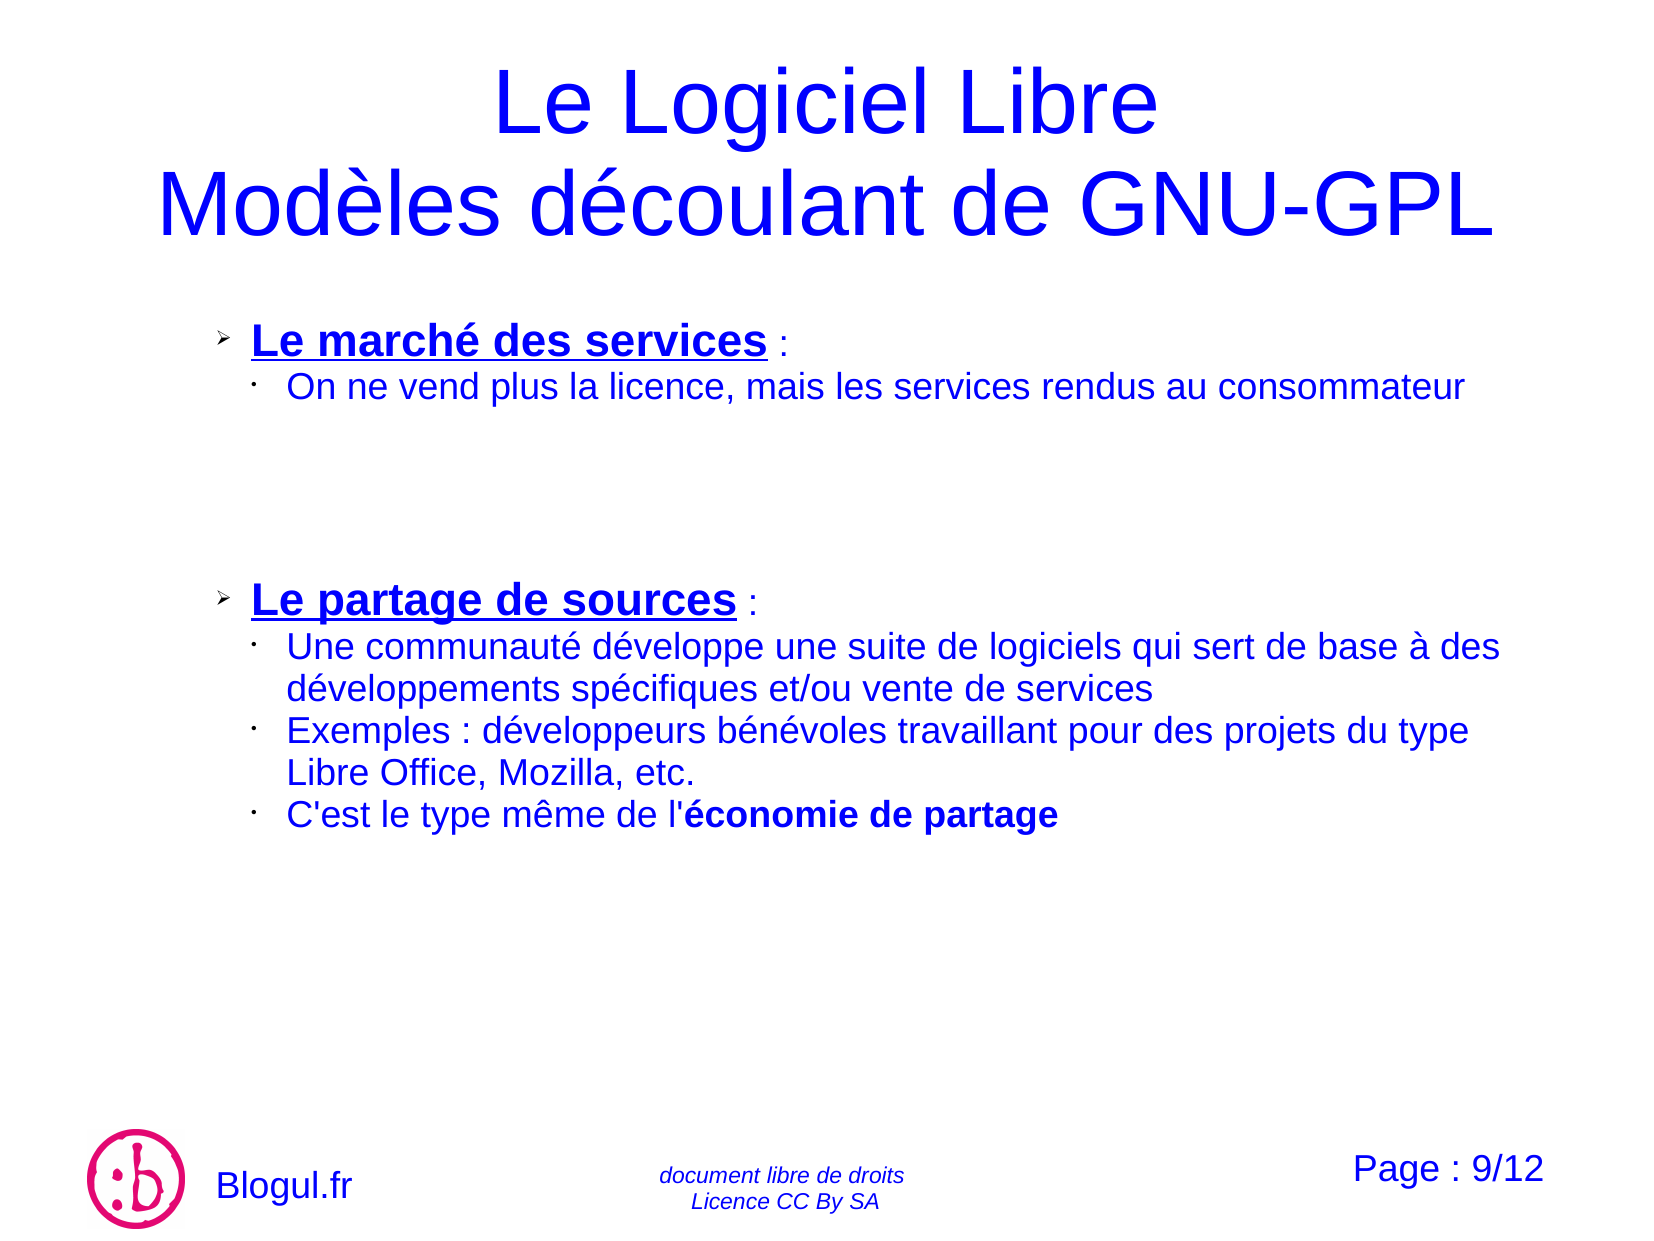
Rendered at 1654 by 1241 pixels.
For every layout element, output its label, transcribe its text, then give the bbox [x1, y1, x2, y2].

text_box Le partage de sources : Une communauté développe une suite de logiciels qui sert de base à des développements spécifiques et/ou vente de services Exemples : développeurs bénévoles travaillant pour des projets du type Libre Office, Mozilla, etc. C'est le type même de l'économie de partage [200, 566, 1548, 844]
text_box Le marché des services : On ne vend plus la licence, mais les services rendus au consommateur [200, 307, 1548, 416]
title Le Logiciel Libre Modèles découlant de GNU-GPL [82, 49, 1571, 257]
picture [87, 1129, 185, 1229]
